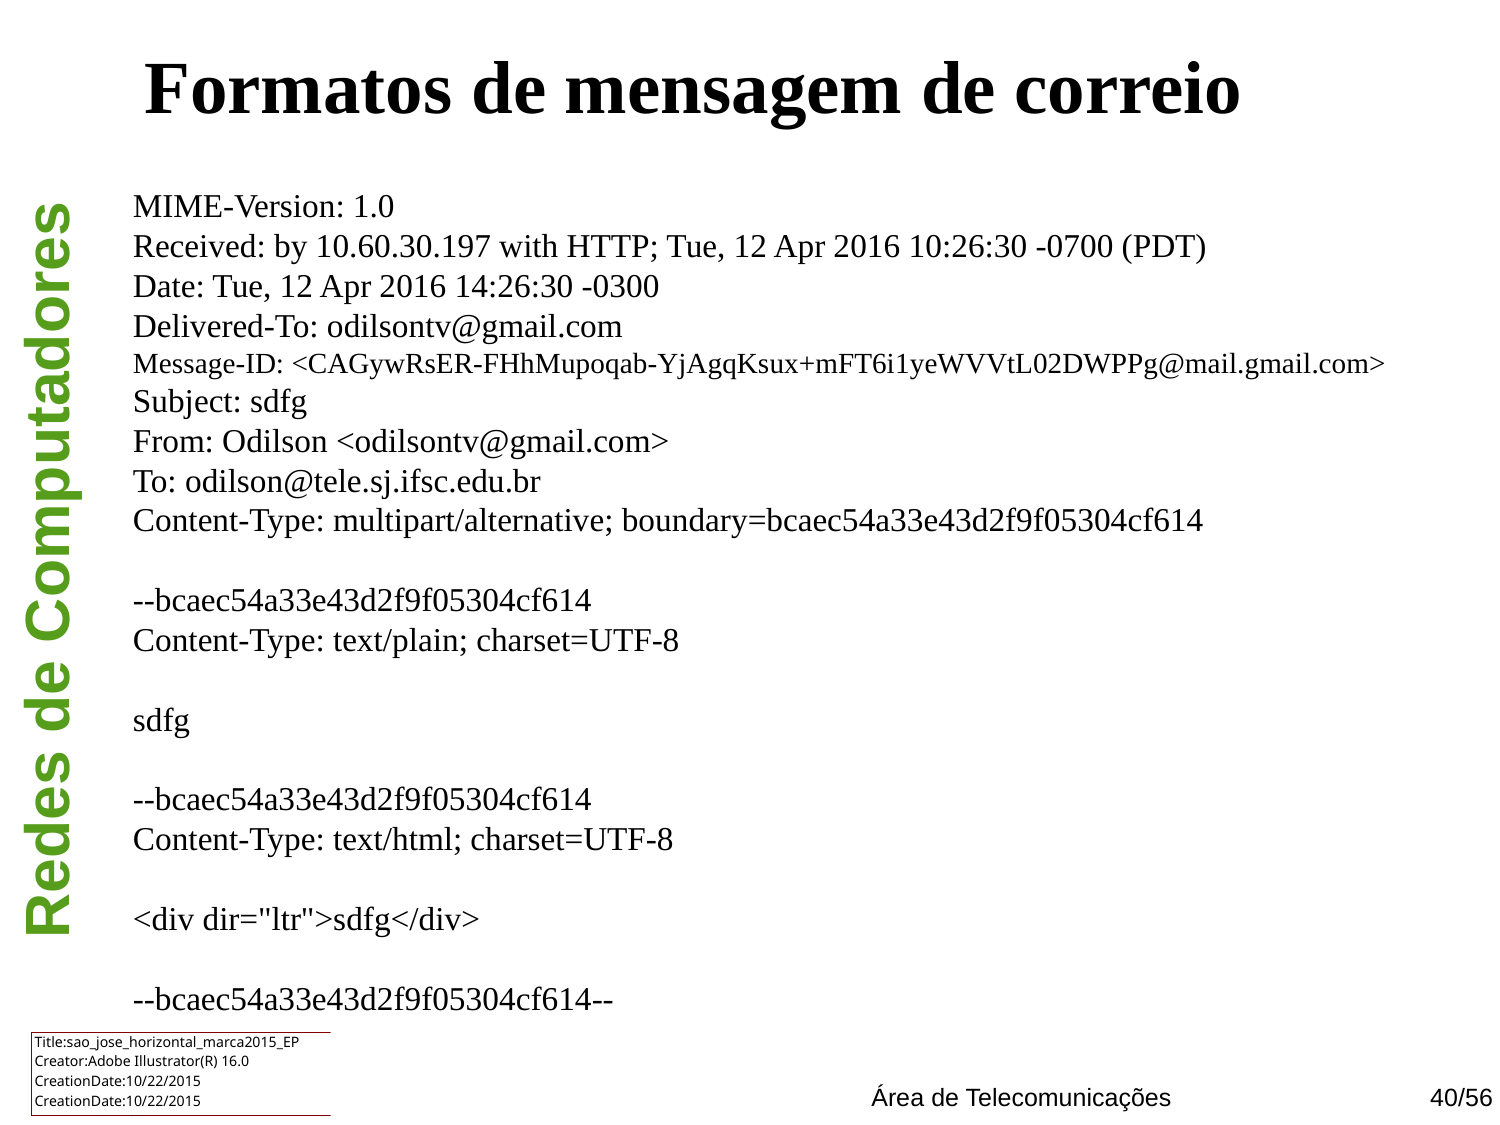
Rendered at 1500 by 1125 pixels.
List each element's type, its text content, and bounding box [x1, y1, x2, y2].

text_box Formatos de mensagem de correio [129, 30, 1347, 315]
text_box MIME-Version: 1.0 Received: by 10.60.30.197 with HTTP; Tue, 12 Apr 2016 10:26:30 -0700 (PDT) Date: Tue, 12 Apr 2016 14:26:30 -0300 Delivered-To: odilsontv@gmail.com Message-ID: <CAGywRsER-FHhMupoqab-YjAgqKsux+mFT6i1yeWVVtL02DWPPg@mail.gmail.com> Subject: sdfg From: Odilson <odilsontv@gmail.com> To: odilson@tele.sj.ifsc.edu.br Content-Type: multipart/alternative; boundary=bcaec54a33e43d2f9f05304cf614 --bcaec54a33e43d2f9f05304cf614 Content-Type: text/plain; charset=UTF-8 sdfg --bcaec54a33e43d2f9f05304cf614 Content-Type: text/html; charset=UTF-8 <div dir="ltr">sdfg</div> --bcaec54a33e43d2f9f05304cf614-- [118, 177, 1459, 1083]
